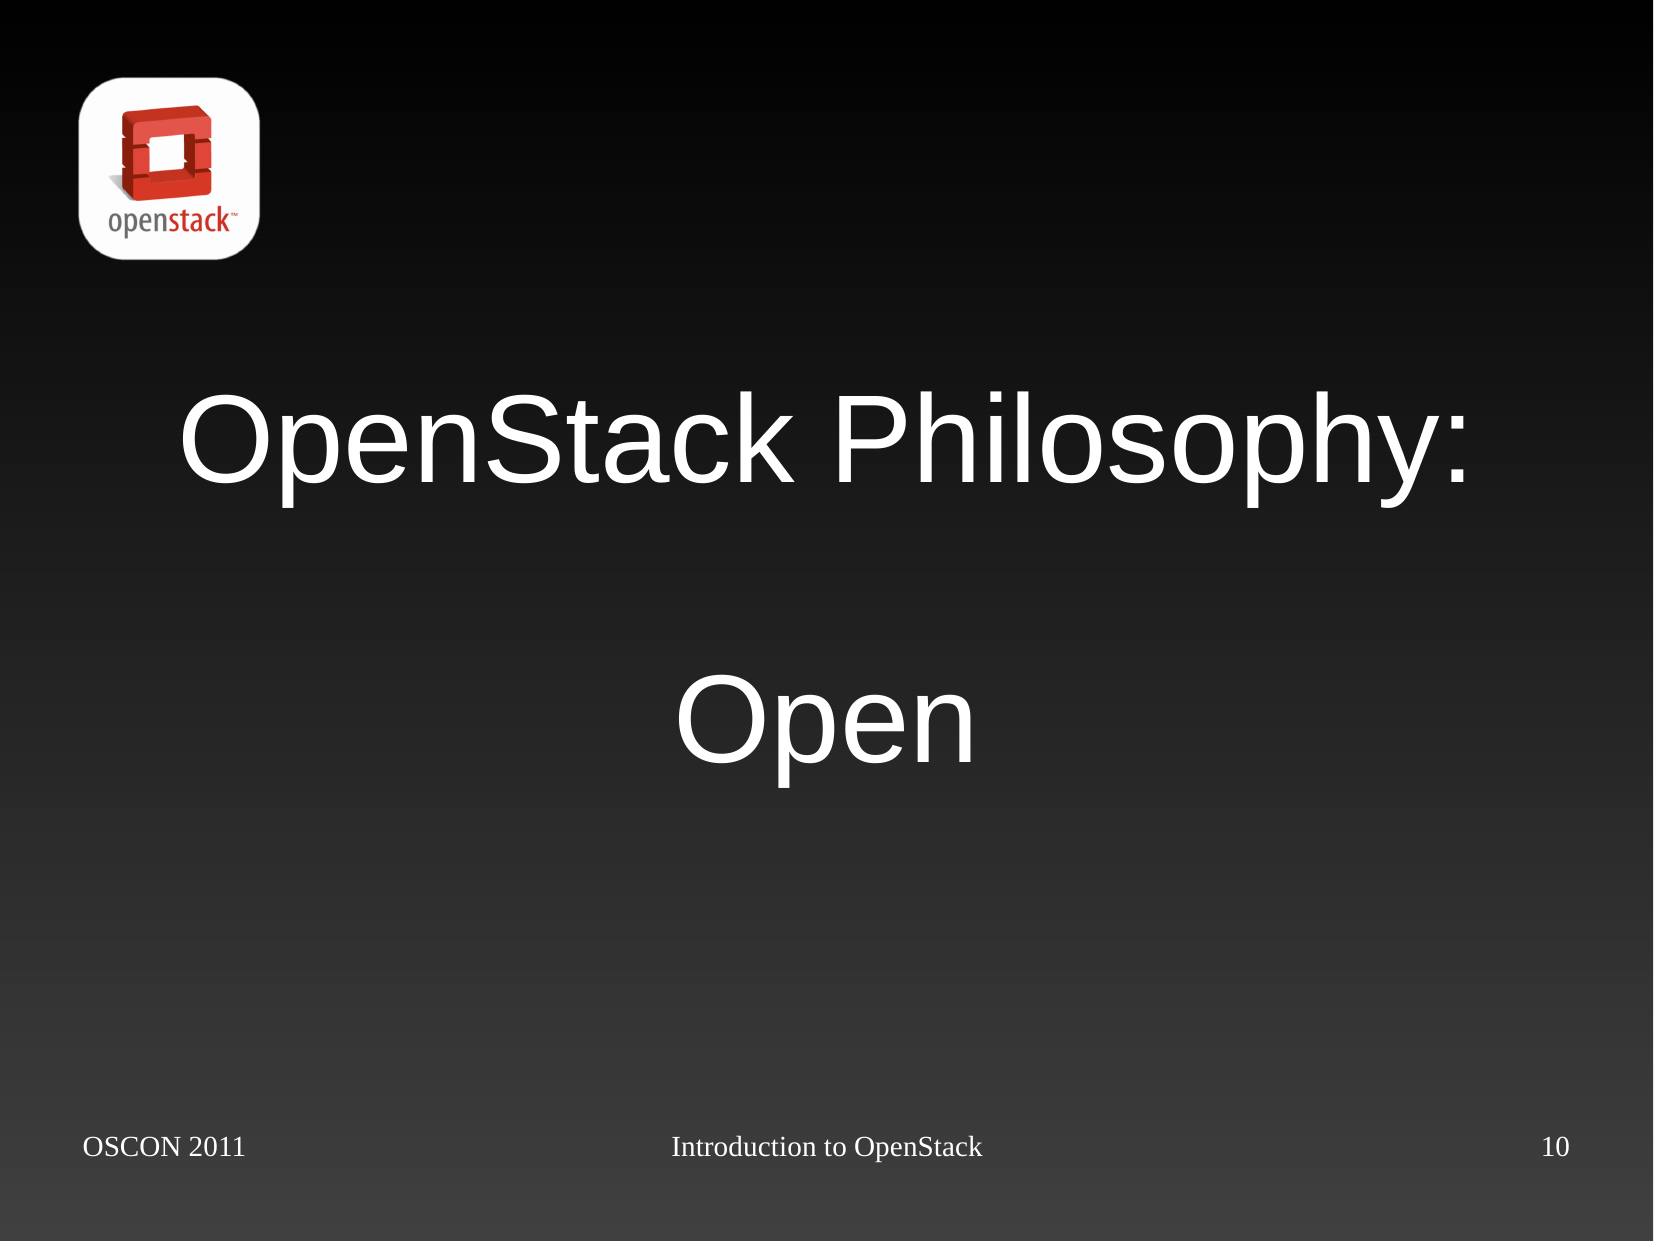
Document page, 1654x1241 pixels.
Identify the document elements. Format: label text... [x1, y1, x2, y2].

subtitle OpenStack Philosophy: Open [82, 56, 1571, 1102]
picture [0, 0, 1654, 1241]
